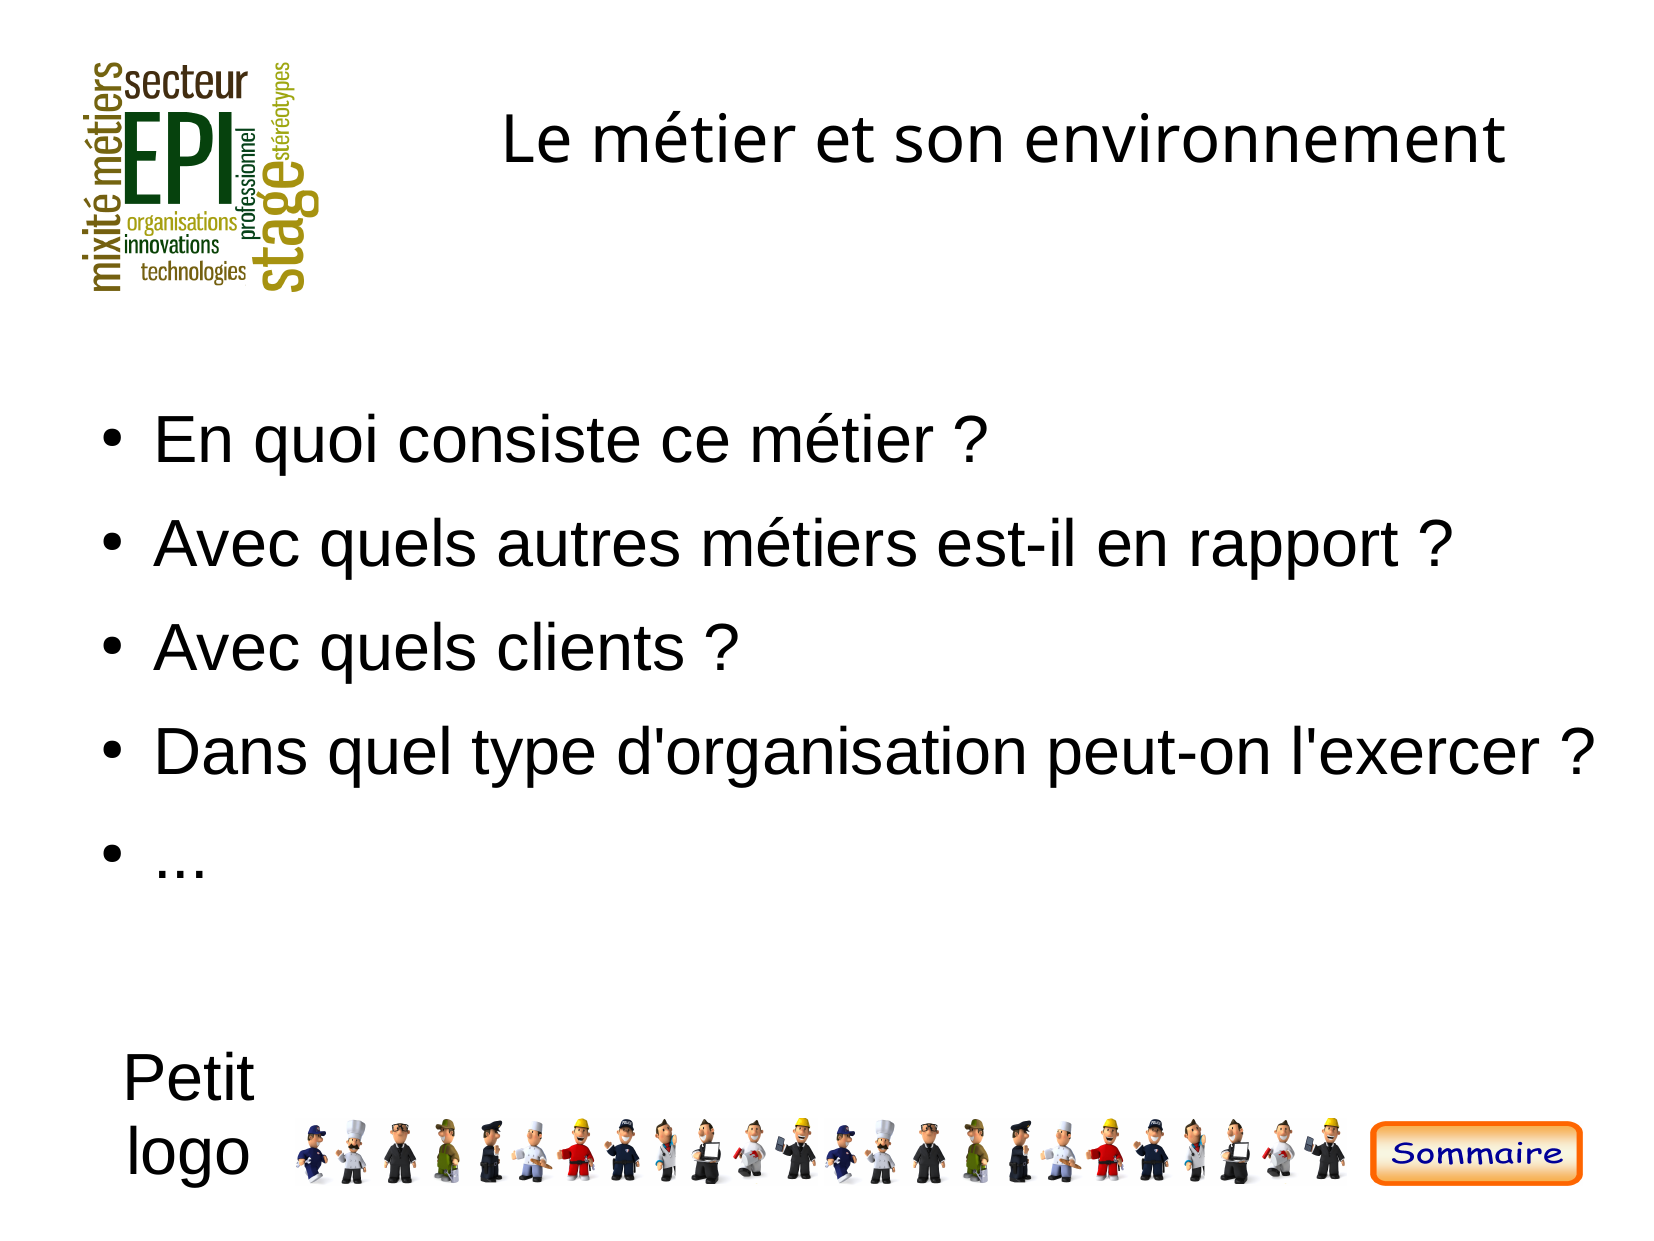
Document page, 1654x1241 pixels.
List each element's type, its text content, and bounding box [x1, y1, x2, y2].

text_box Petit logo [82, 1039, 296, 1190]
title Le métier et son environnement [425, 49, 1560, 225]
picture [82, 58, 319, 296]
picture [296, 1118, 818, 1186]
list En quoi consiste ce métier ? Avec quels autres métiers est-il en rapport ? Avec quels clients ? Dans quel type d'organisation peut-on l'exercer ? ... [82, 401, 1630, 969]
picture [824, 1118, 1347, 1186]
picture [1370, 1121, 1583, 1186]
